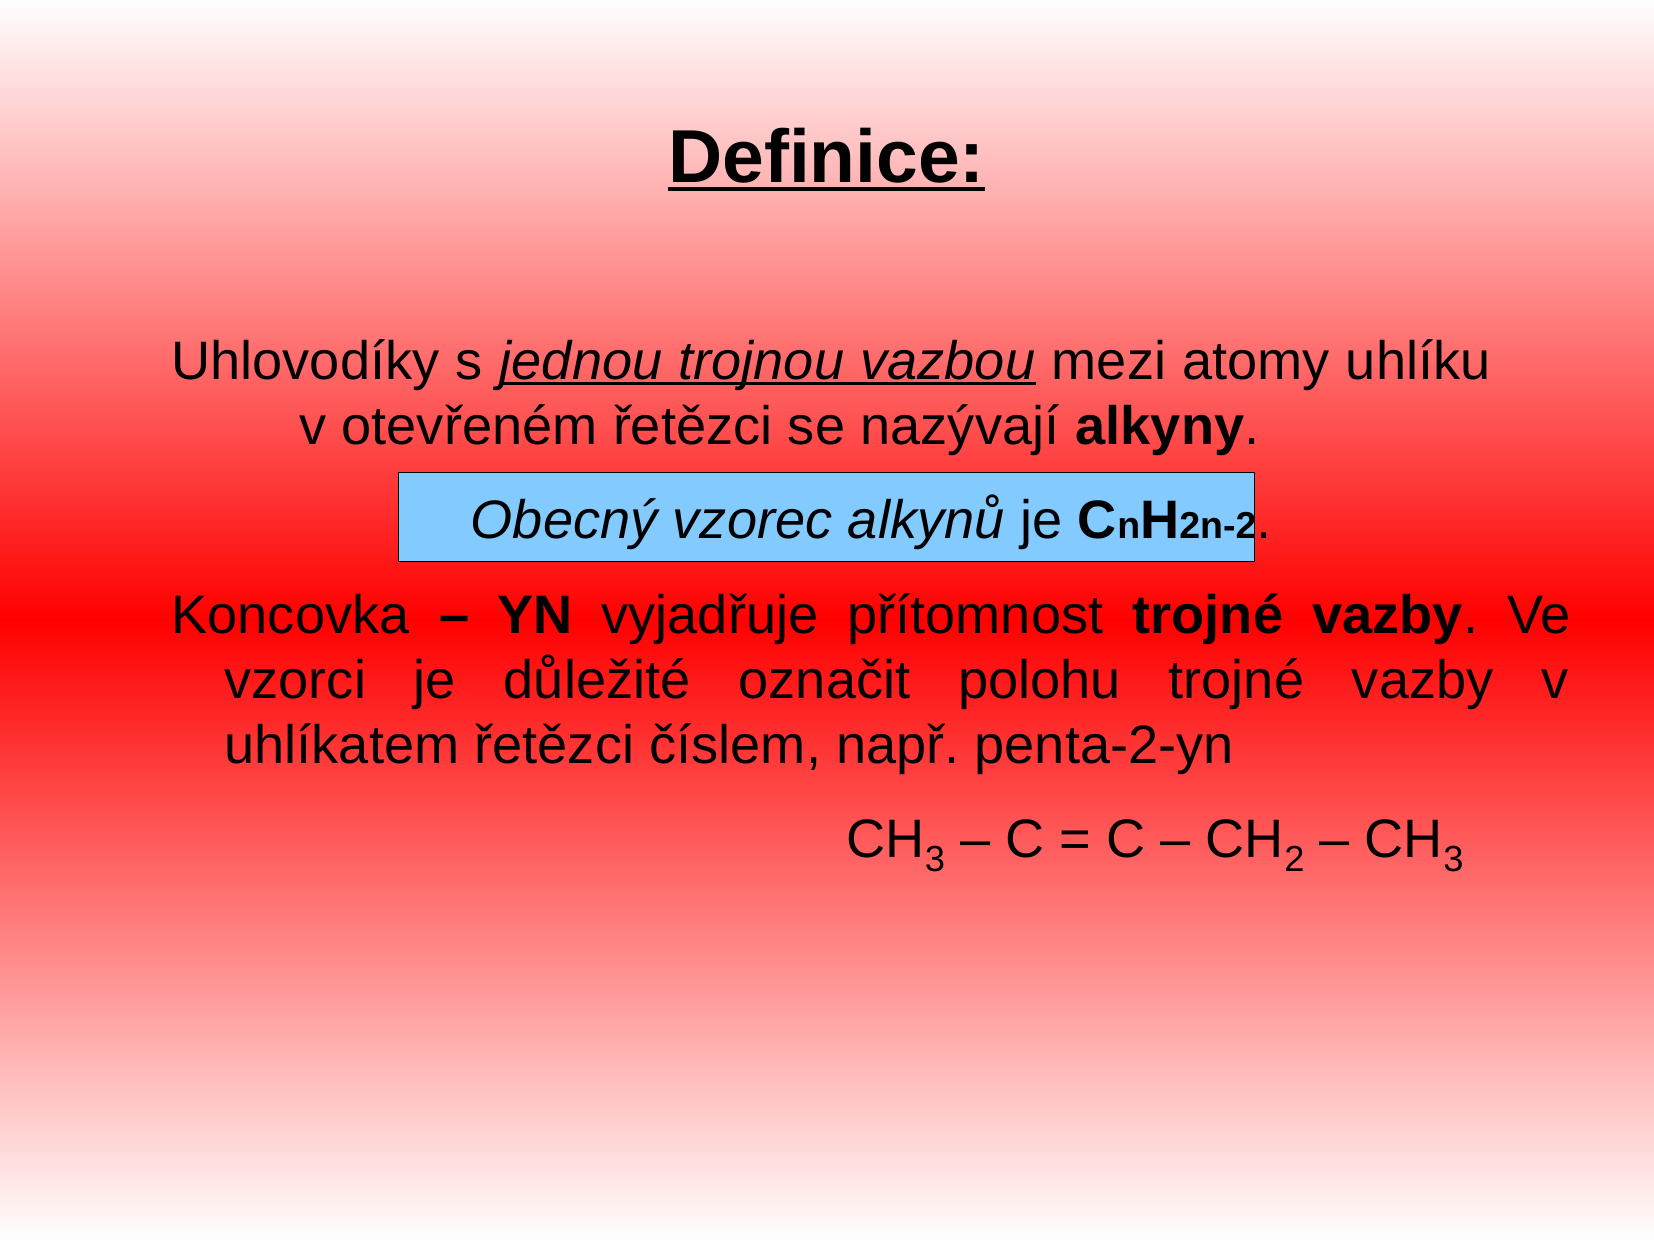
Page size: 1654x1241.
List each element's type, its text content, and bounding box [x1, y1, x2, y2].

title Definice: [82, 49, 1571, 257]
list Uhlovodíky s jednou trojnou vazbou mezi atomy uhlíku v otevřeném řetězci se nazývají alkyny. Obecný vzorec alkynů je CnH2n-2. Koncovka – YN vyjadřuje přítomnost trojné vazby. Ve vzorci je důležité označit polohu trojné vazby v uhlíkatem řetězci číslem, např. penta-2-yn CH3 – C = C – CH2 – CH3 [82, 324, 1571, 1034]
